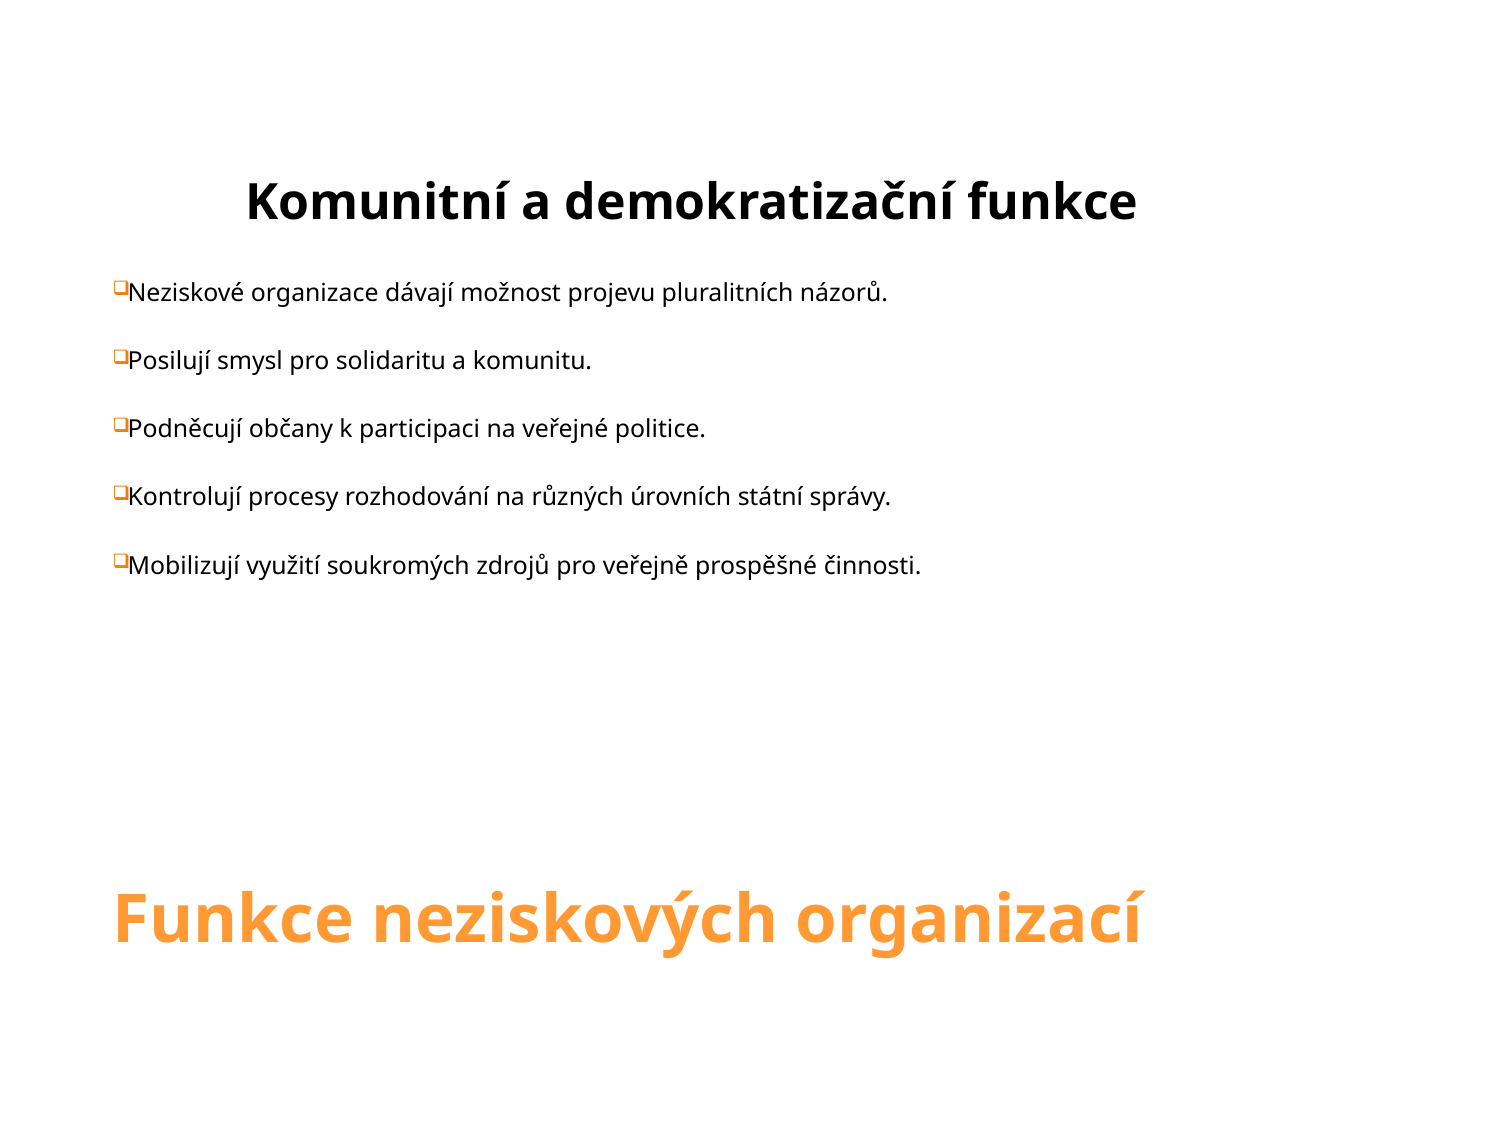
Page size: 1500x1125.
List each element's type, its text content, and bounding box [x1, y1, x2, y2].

list Neziskové organizace dávají možnost projevu pluralitních názorů. Posilují smysl pro solidaritu a komunitu. Podněcují občany k participaci na veřejné politice. Kontrolují procesy rozhodování na různých úrovních státní správy. Mobilizují využití soukromých zdrojů pro veřejně prospěšné činnosti. Funkce neziskových organizací [82, 261, 1430, 970]
title Komunitní a demokratizační funkce [230, 87, 1397, 238]
